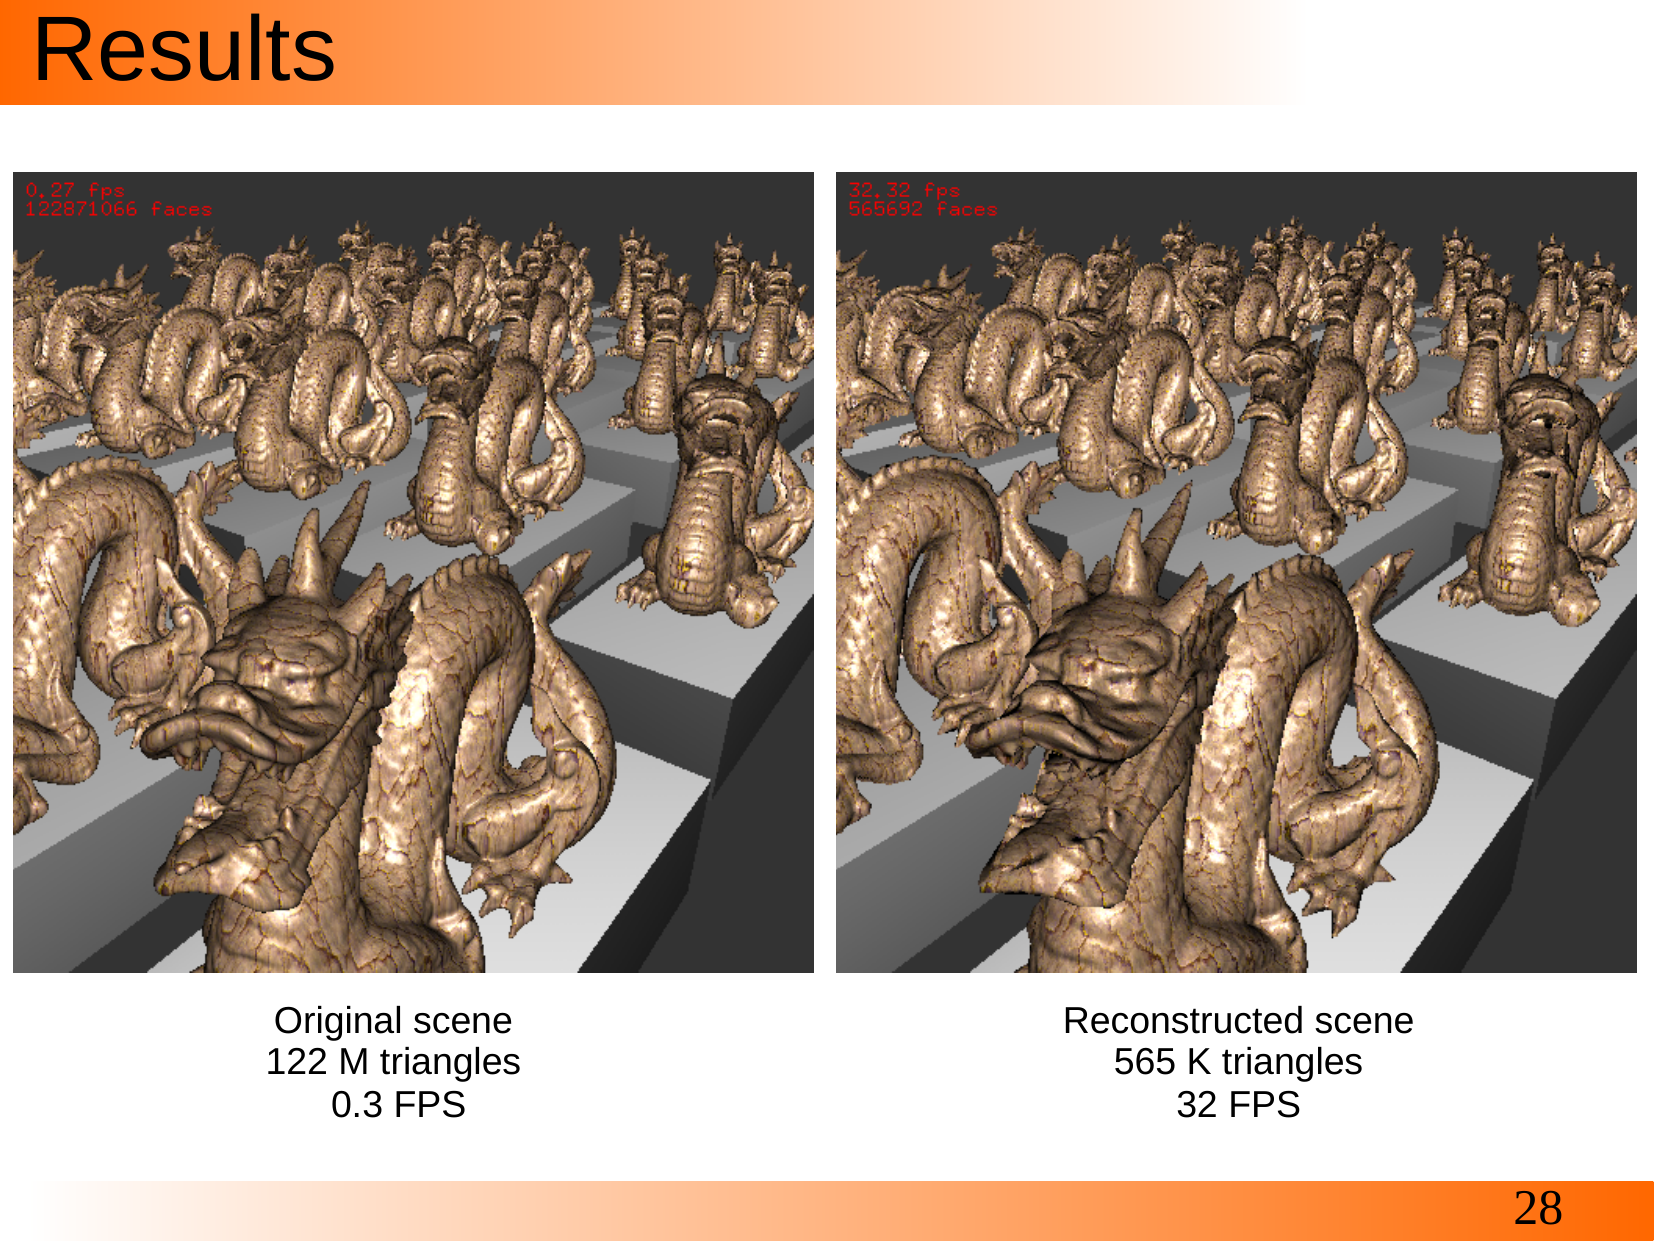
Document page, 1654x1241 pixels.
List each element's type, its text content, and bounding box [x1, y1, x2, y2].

text_box Reconstructed scene 565 K triangles 32 FPS [1062, 999, 1418, 1126]
title Results [31, 0, 1423, 101]
text_box Original scene 122 M triangles 0.3 FPS [265, 999, 532, 1126]
picture [13, 172, 814, 973]
picture [836, 172, 1637, 973]
